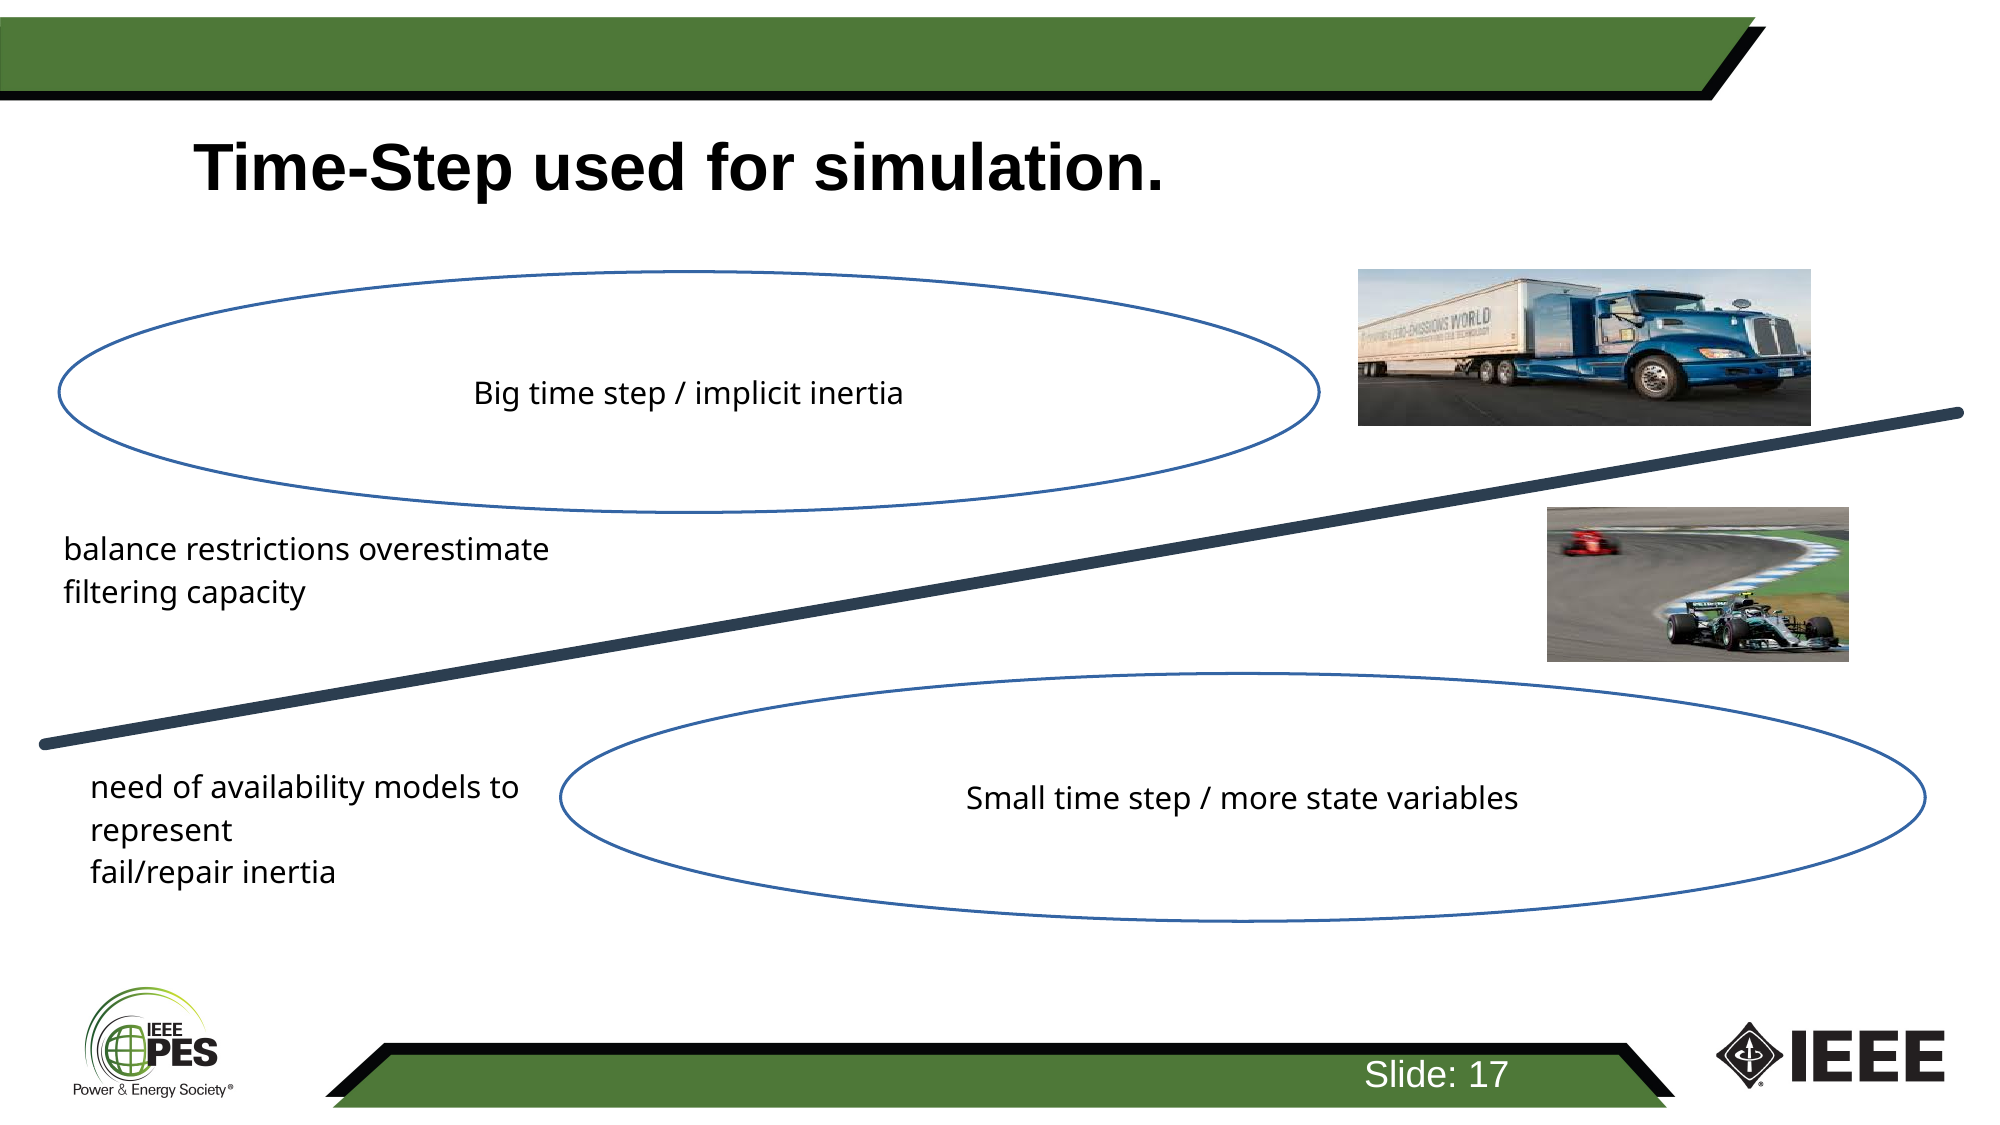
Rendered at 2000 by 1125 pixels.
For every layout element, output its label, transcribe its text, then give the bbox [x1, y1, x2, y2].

picture [0, 0, 2000, 1125]
text_box Small time step / more state variables [597, 673, 1926, 922]
text_box need of availability models to represent fail/repair inertia [75, 757, 630, 894]
text_box balance restrictions overestimate filtering capacity [48, 519, 603, 656]
text_box Big time step / implicit inertia [59, 271, 1320, 513]
title Time-Step used for simulation. [59, 129, 1300, 205]
